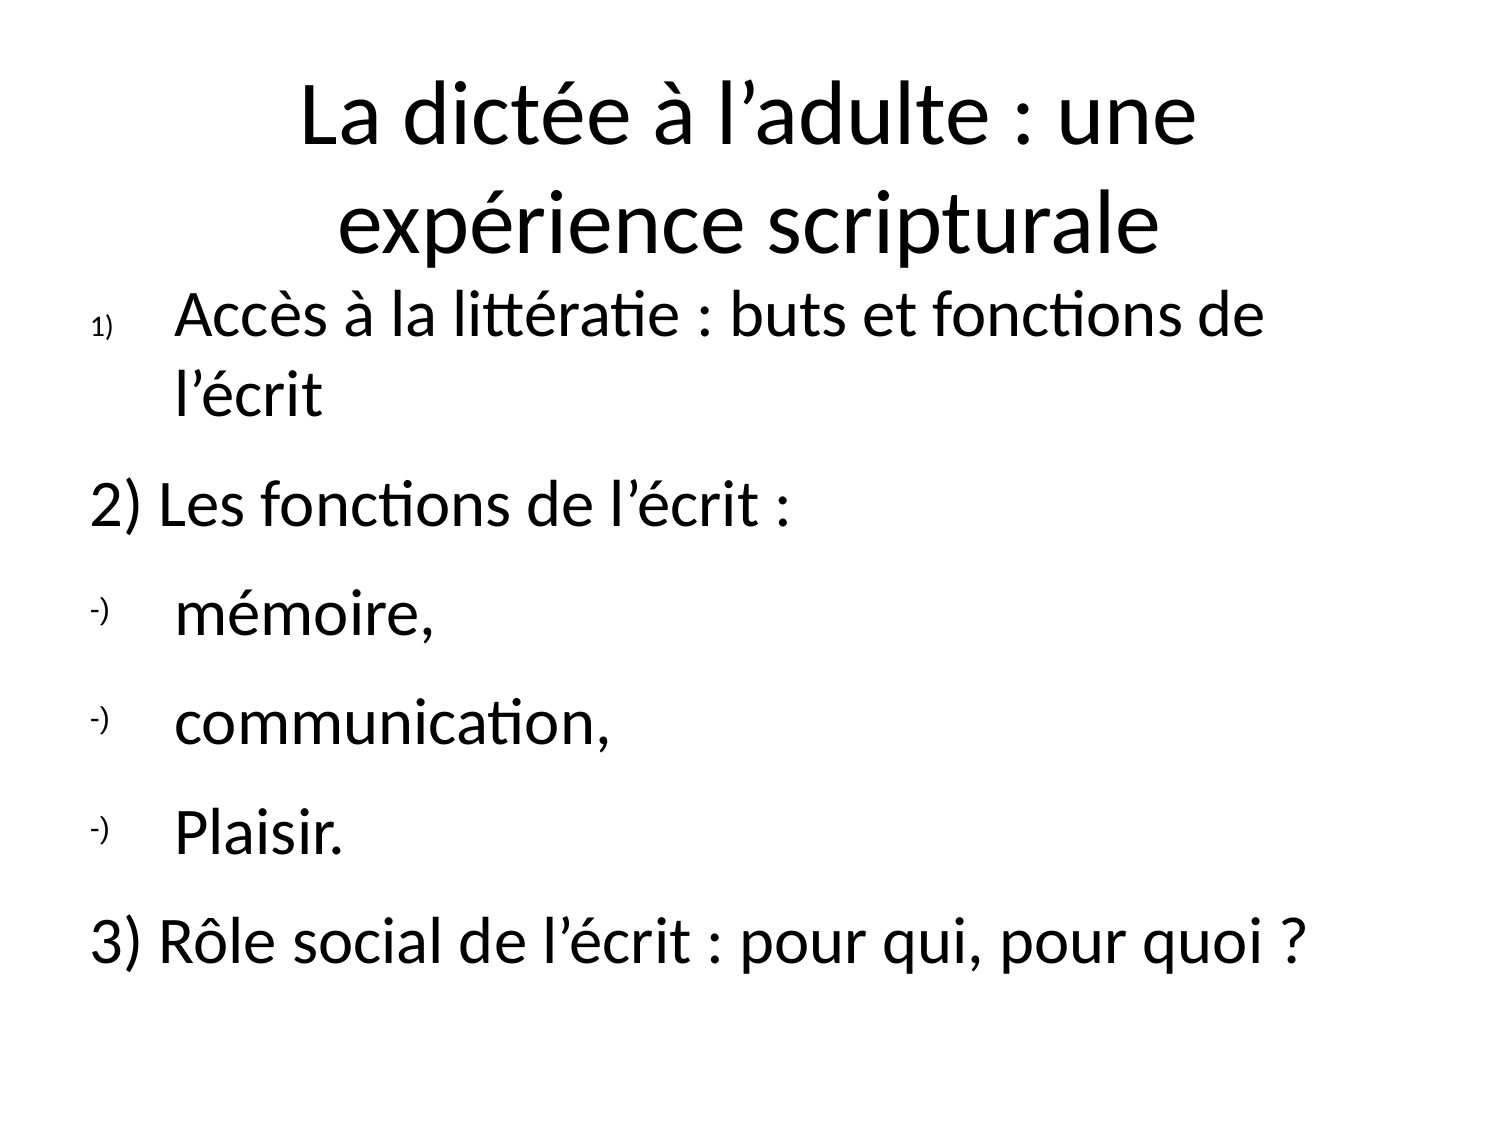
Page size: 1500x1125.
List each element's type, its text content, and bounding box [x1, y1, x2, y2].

title La dictée à l’adulte : une expérience scripturale [75, 45, 1425, 233]
list Accès à la littératie : buts et fonctions de l’écrit 2) Les fonctions de l’écrit : mémoire, communication, Plaisir. 3) Rôle social de l’écrit : pour qui, pour quoi ? [75, 262, 1425, 1005]
